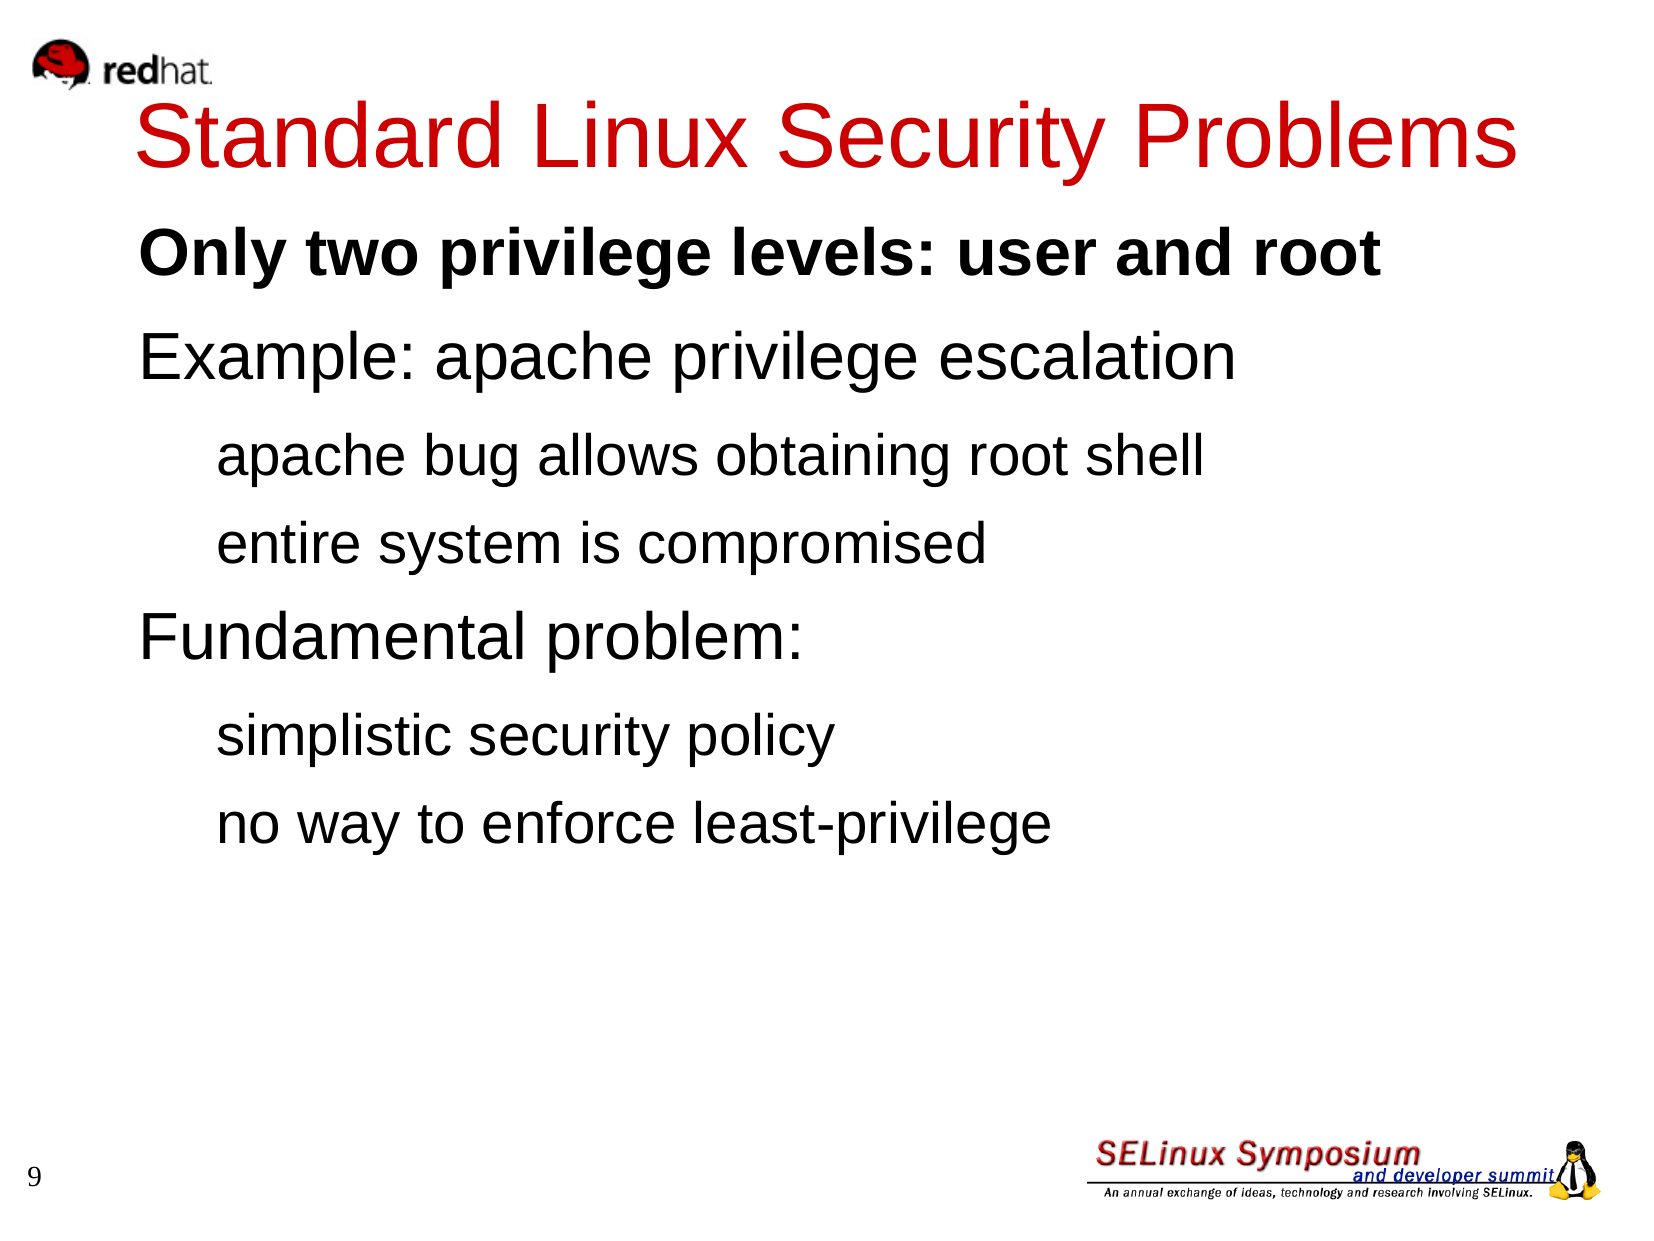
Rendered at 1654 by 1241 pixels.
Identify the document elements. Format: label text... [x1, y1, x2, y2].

picture [1087, 1135, 1613, 1200]
title Standard Linux Security Problems [121, 55, 1534, 214]
picture [31, 37, 212, 98]
list Only two privilege levels: user and root Example: apache privilege escalation apache bug allows obtaining root shell entire system is compromised Fundamental problem: simplistic security policy no way to enforce least-privilege [121, 214, 1534, 1088]
